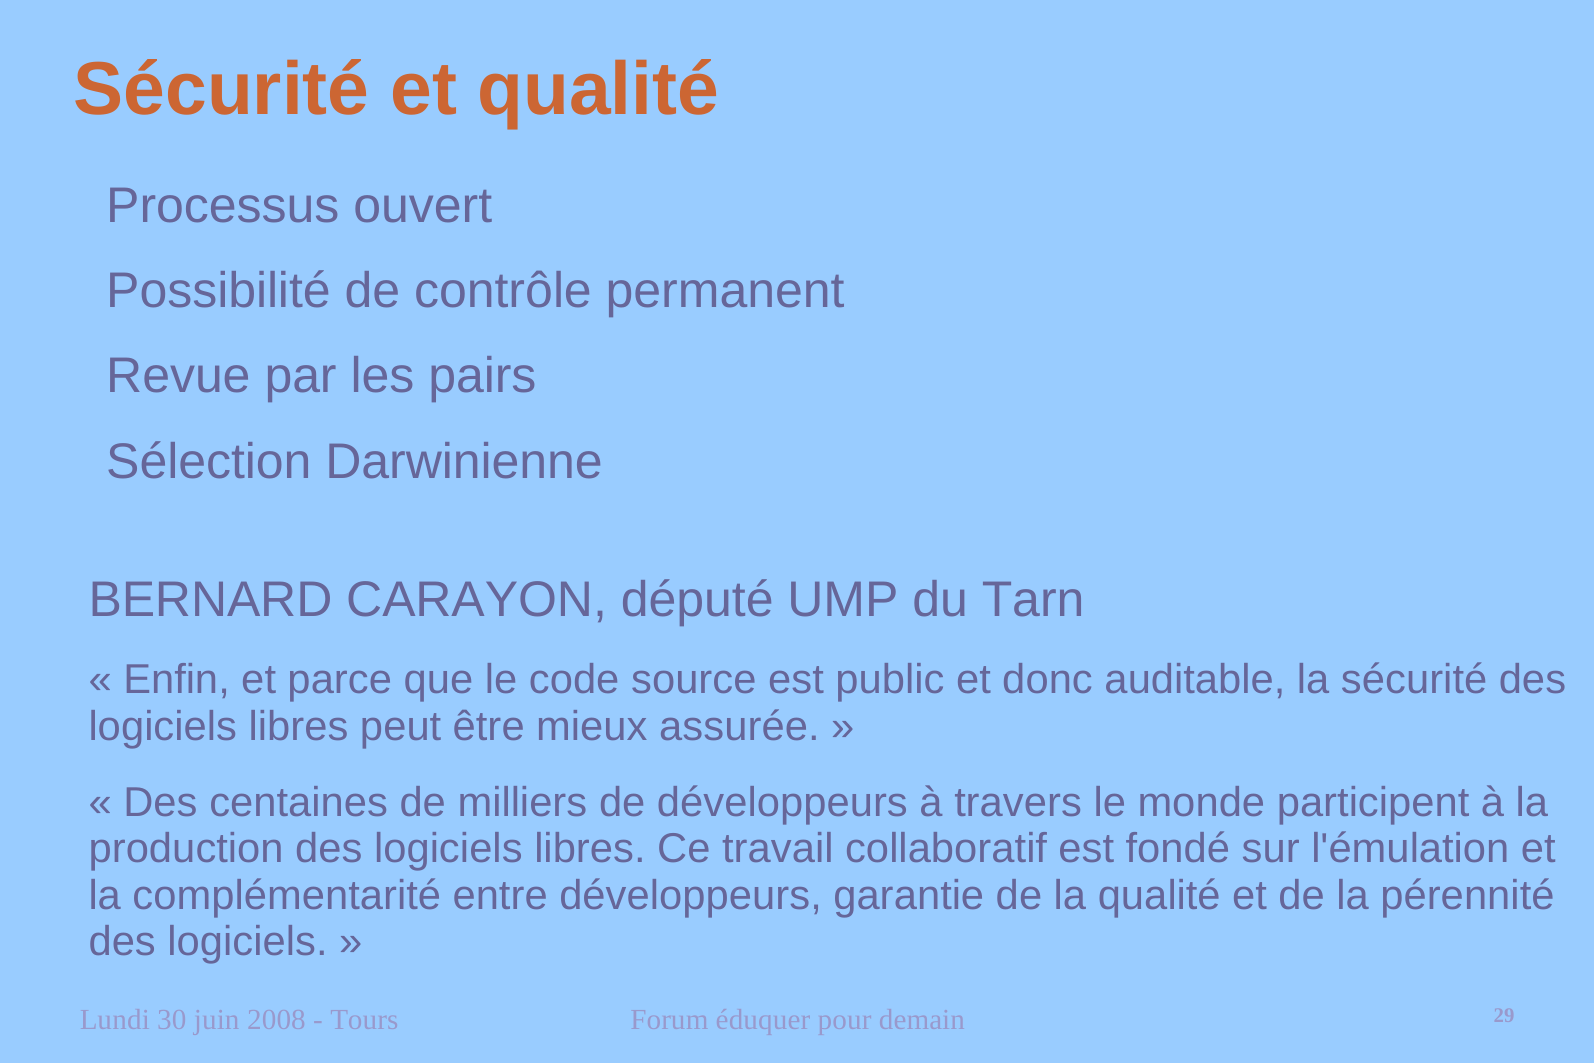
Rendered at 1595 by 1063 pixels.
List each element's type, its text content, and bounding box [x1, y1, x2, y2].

title Sécurité et qualité [74, 0, 1510, 178]
list Processus ouvert Possibilité de contrôle permanent Revue par les pairs Sélection Darwinienne BERNARD CARAYON, député UMP du Tarn « Enfin, et parce que le code source est public et donc auditable, la sécurité des logiciels libres peut être mieux assurée. » « Des centaines de milliers de développeurs à travers le monde participent à la production des logiciels libres. Ce travail collaboratif est fondé sur l'émulation et la complémentarité entre développeurs, garantie de la qualité et de la pérennité des logiciels. » [88, 177, 1577, 965]
